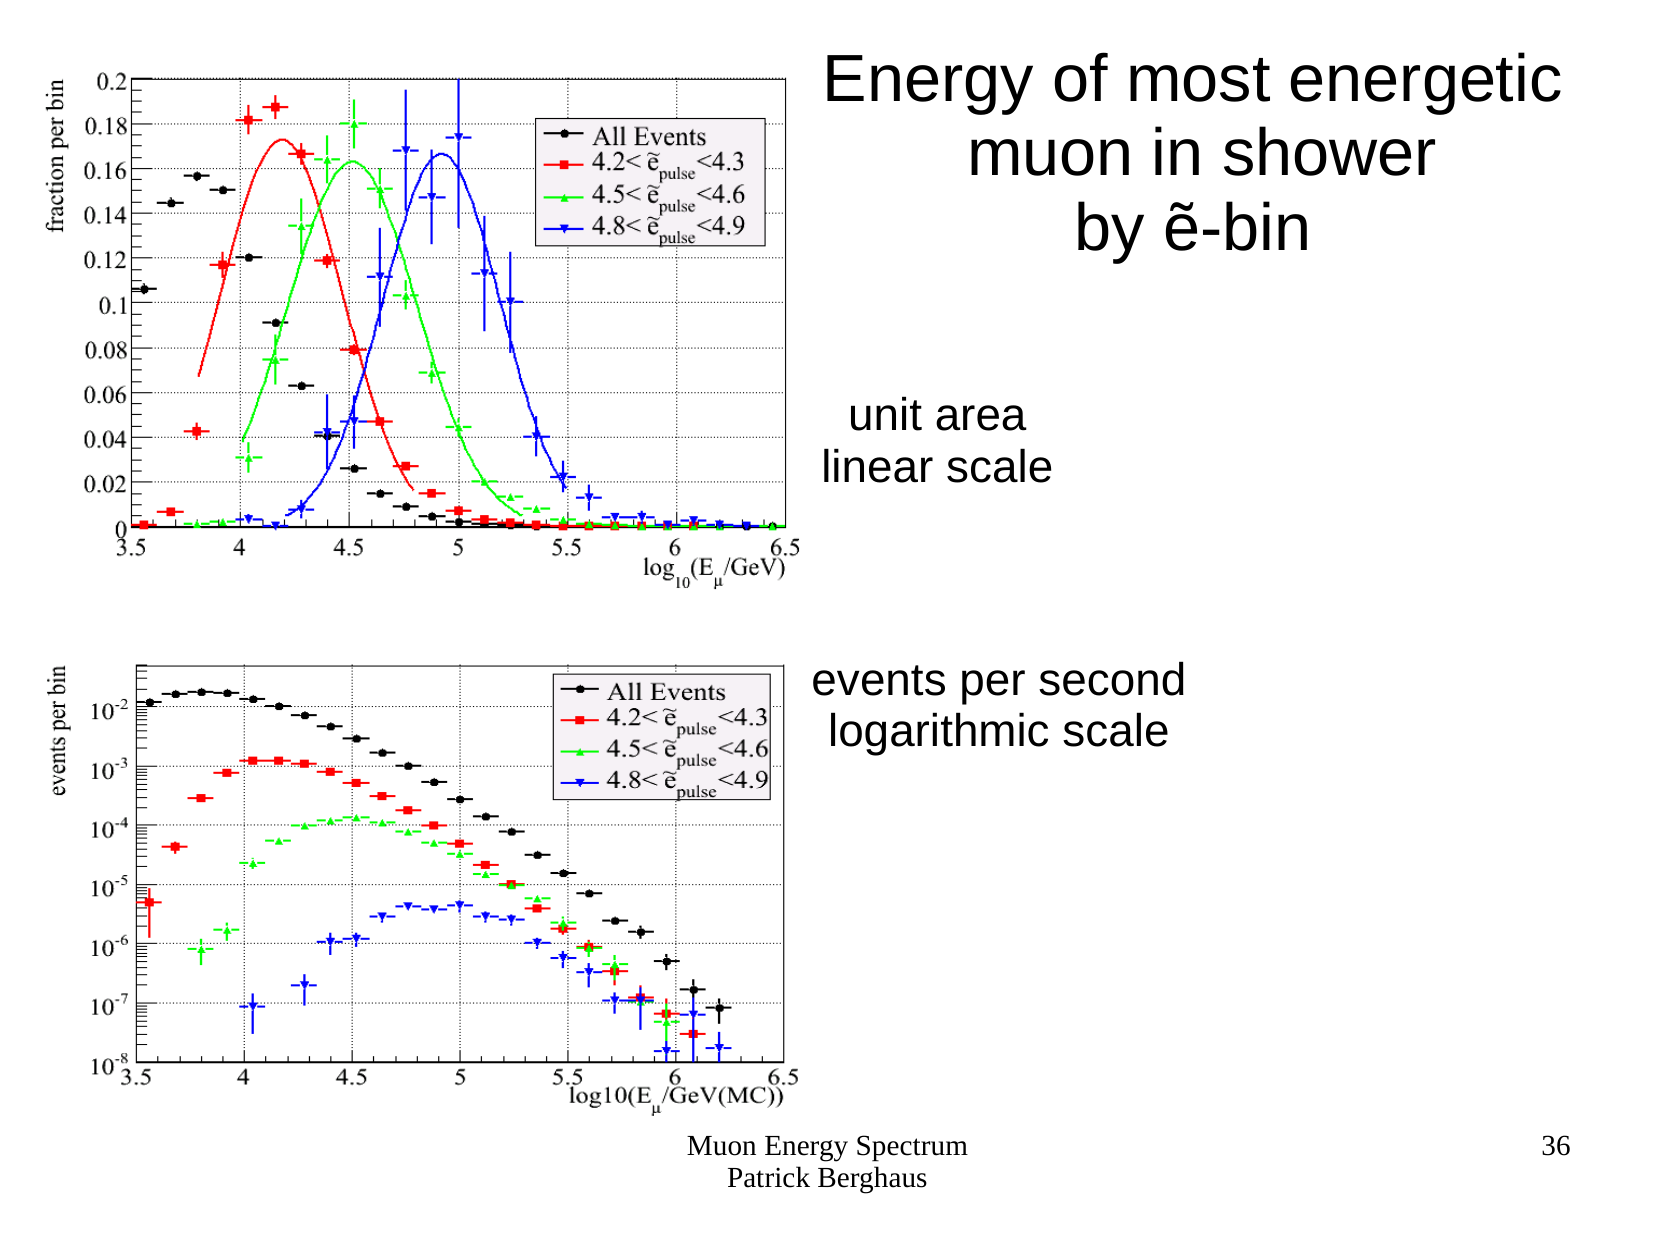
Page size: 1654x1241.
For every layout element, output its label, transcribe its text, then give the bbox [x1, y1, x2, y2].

text_box events per second logarithmic scale [796, 646, 1201, 798]
picture [34, 56, 826, 601]
text_box unit area linear scale [806, 381, 1069, 533]
picture [37, 619, 863, 1126]
text_box Energy of most energetic muon in shower by ẽ-bin [807, 33, 1578, 346]
